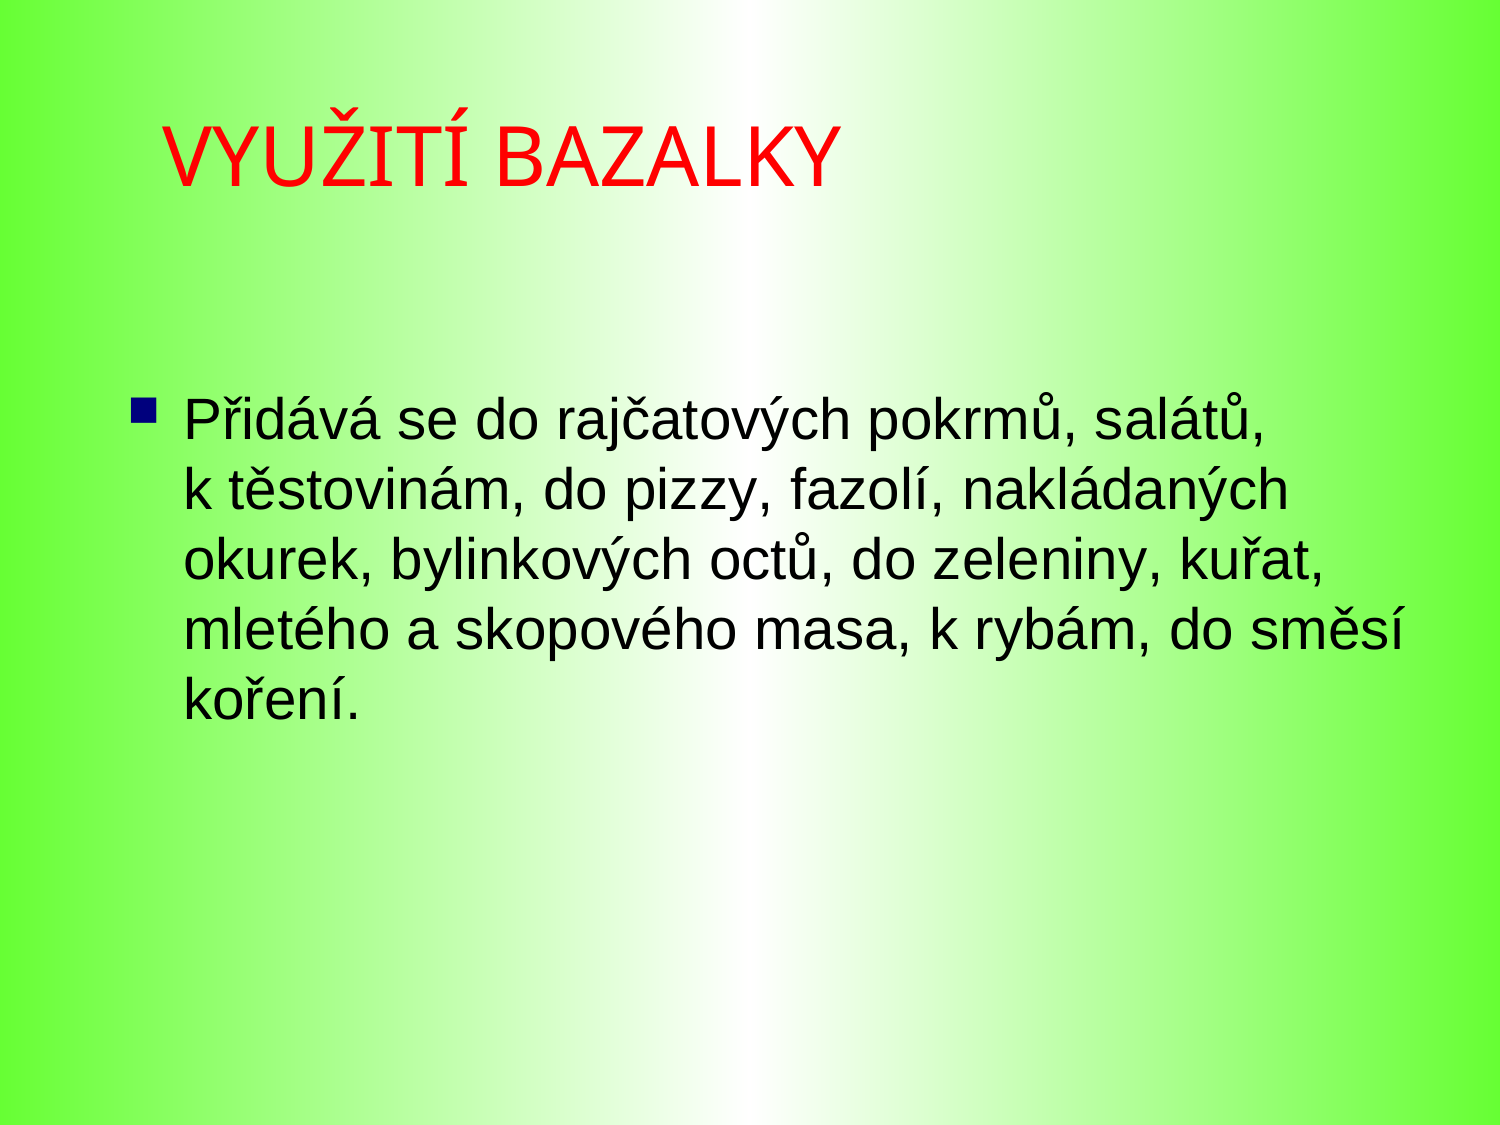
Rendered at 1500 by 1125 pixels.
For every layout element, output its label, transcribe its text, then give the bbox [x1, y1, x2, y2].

title VYUŽITÍ BAZALKY [147, 74, 1426, 232]
list Přidává se do rajčatových pokrmů, salátů, k těstovinám, do pizzy, fazolí, nakládaných okurek, bylinkových octů, do zeleniny, kuřat, mletého a skopového masa, k rybám, do směsí koření. [112, 373, 1425, 1012]
